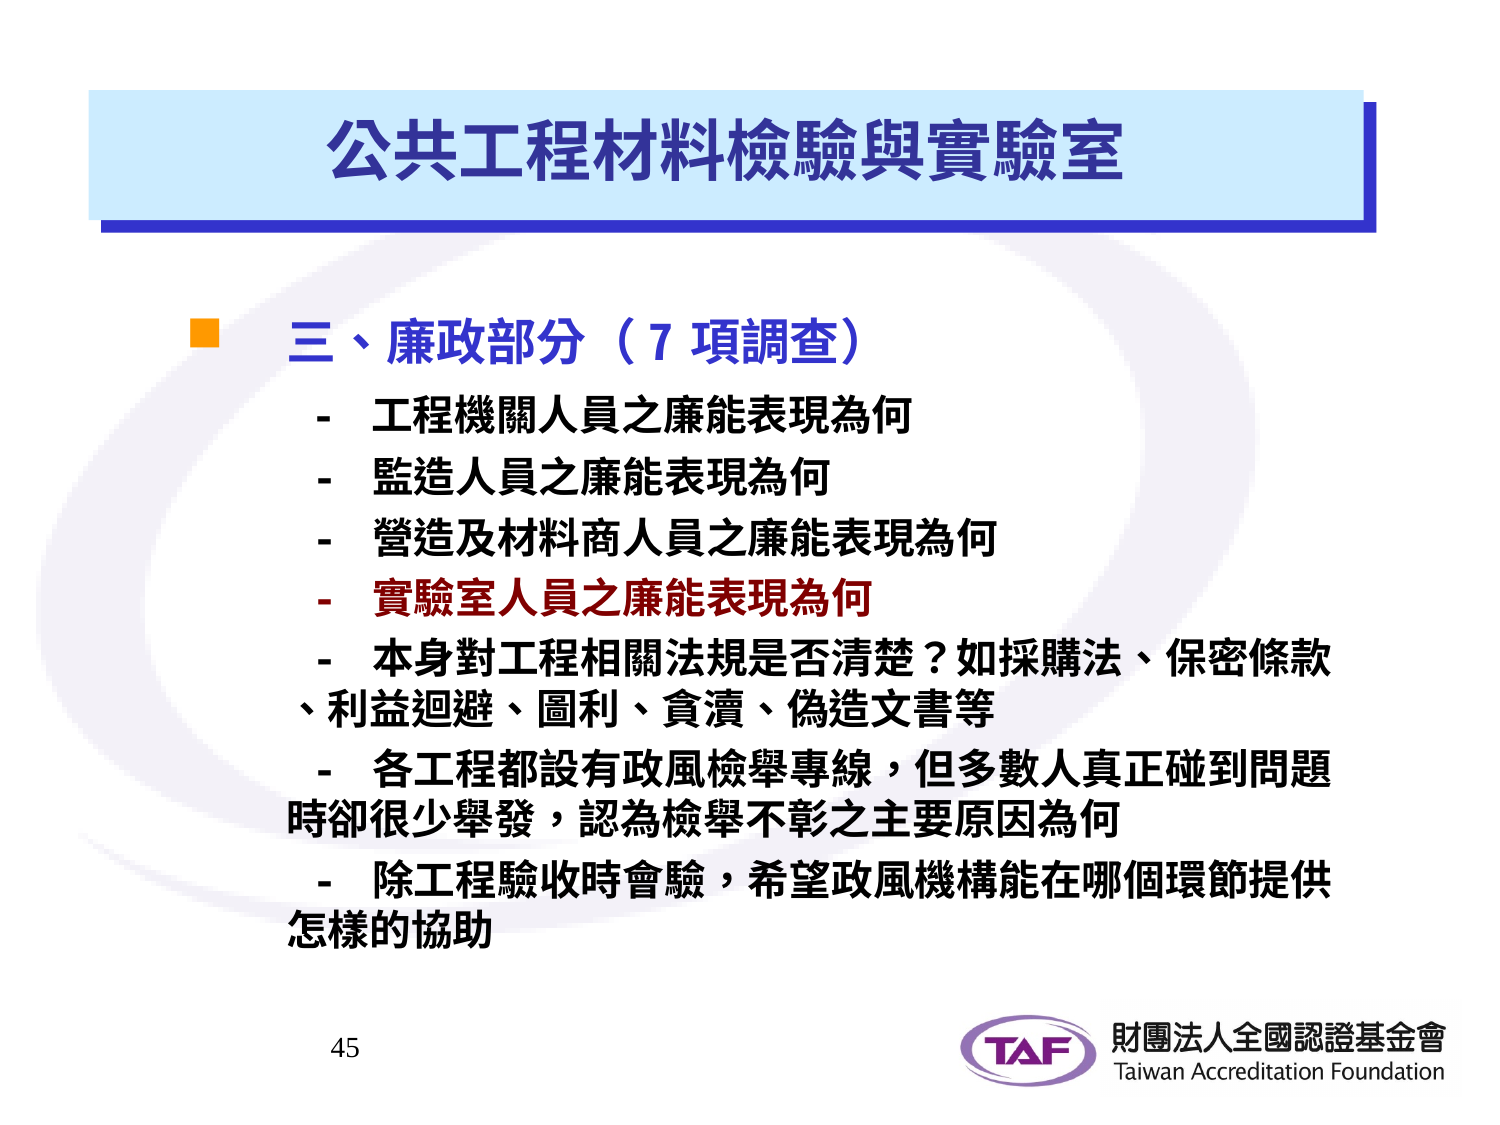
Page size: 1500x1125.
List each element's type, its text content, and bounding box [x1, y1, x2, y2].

picture [937, 999, 1462, 1097]
text_box 公共工程材料檢驗與實驗室 [88, 90, 1364, 221]
list 三、廉政部分（7項調查） - 工程機關人員之廉能表現為何 - 監造人員之廉能表現為何 - 營造及材料商人員之廉能表現為何 - 實驗室人員之廉能表現為何 - 本身對工程相關法規是否清楚？如採購法、保密條款、利益迴避、圖利、貪瀆、偽造文書等 - 各工程都設有政風檢舉專線，但多數人真正碰到問題時卻很少舉發，認為檢舉不彰之主要原因為何 - 除工程驗收時會驗，希望政風機構能在哪個環節提供怎樣的協助 [171, 302, 1377, 977]
text_box <編號> [199, 1021, 376, 1125]
